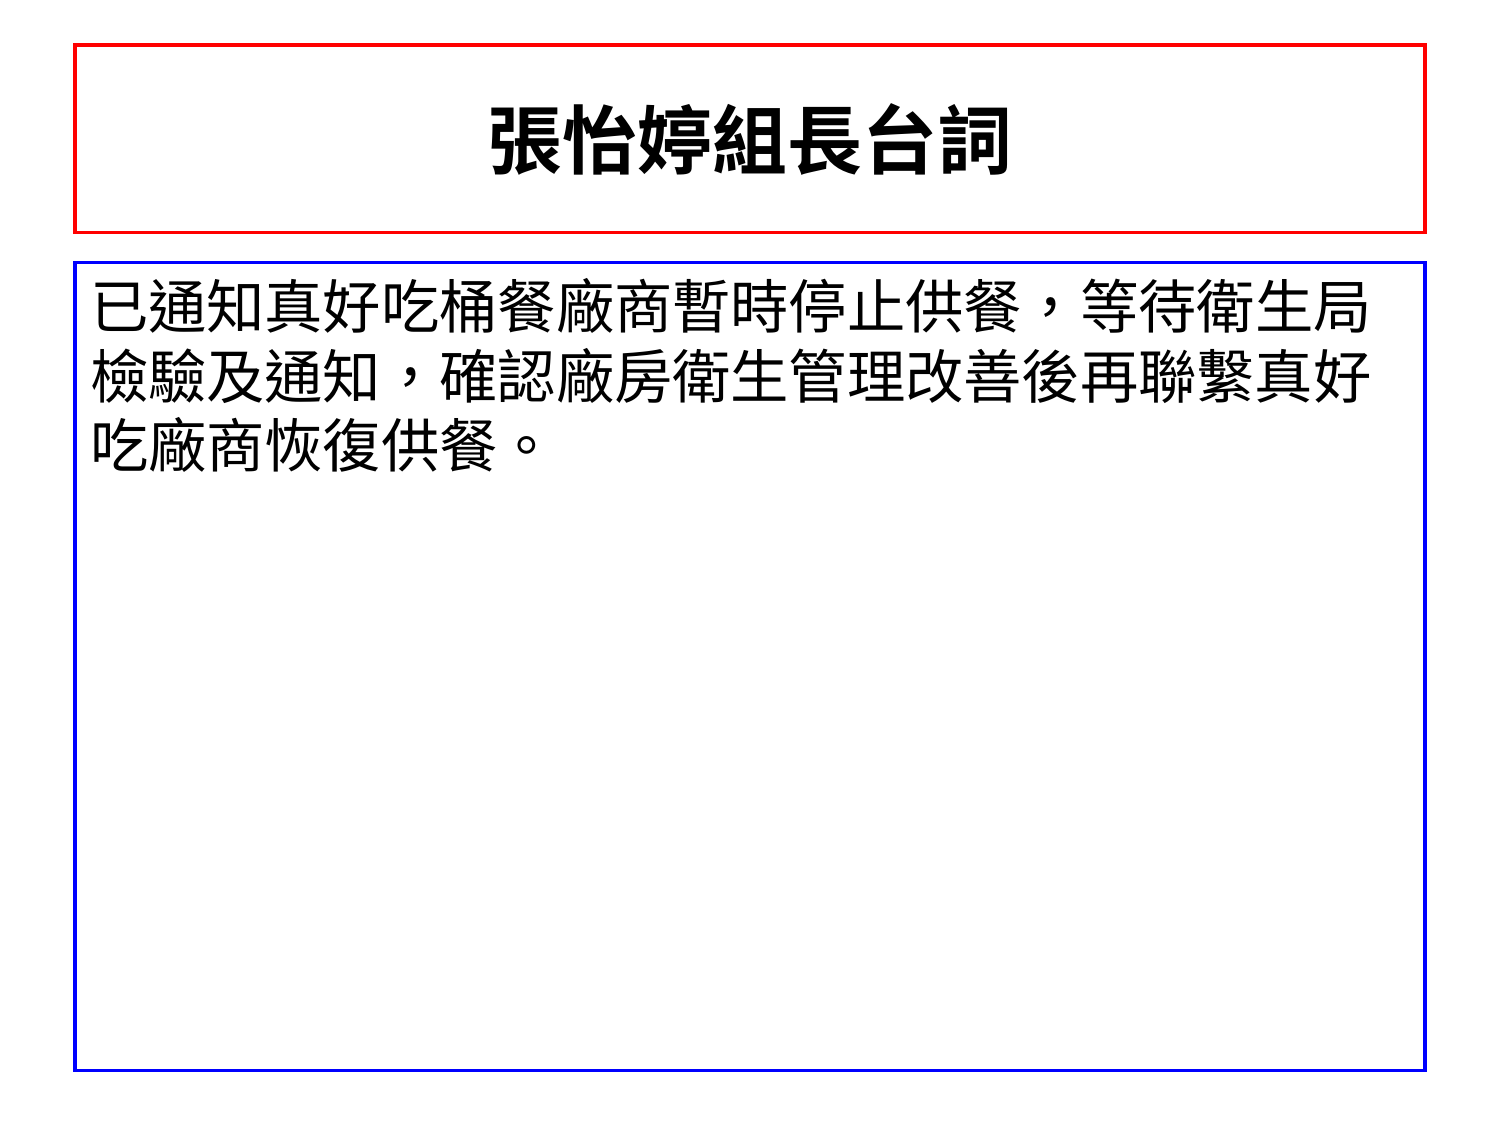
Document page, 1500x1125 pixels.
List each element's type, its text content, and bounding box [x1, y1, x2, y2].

title 張怡婷組長台詞 [75, 45, 1426, 233]
list 已通知真好吃桶餐廠商暫時停止供餐，等待衛生局檢驗及通知，確認廠房衛生管理改善後再聯繫真好吃廠商恢復供餐。 [75, 262, 1426, 1071]
